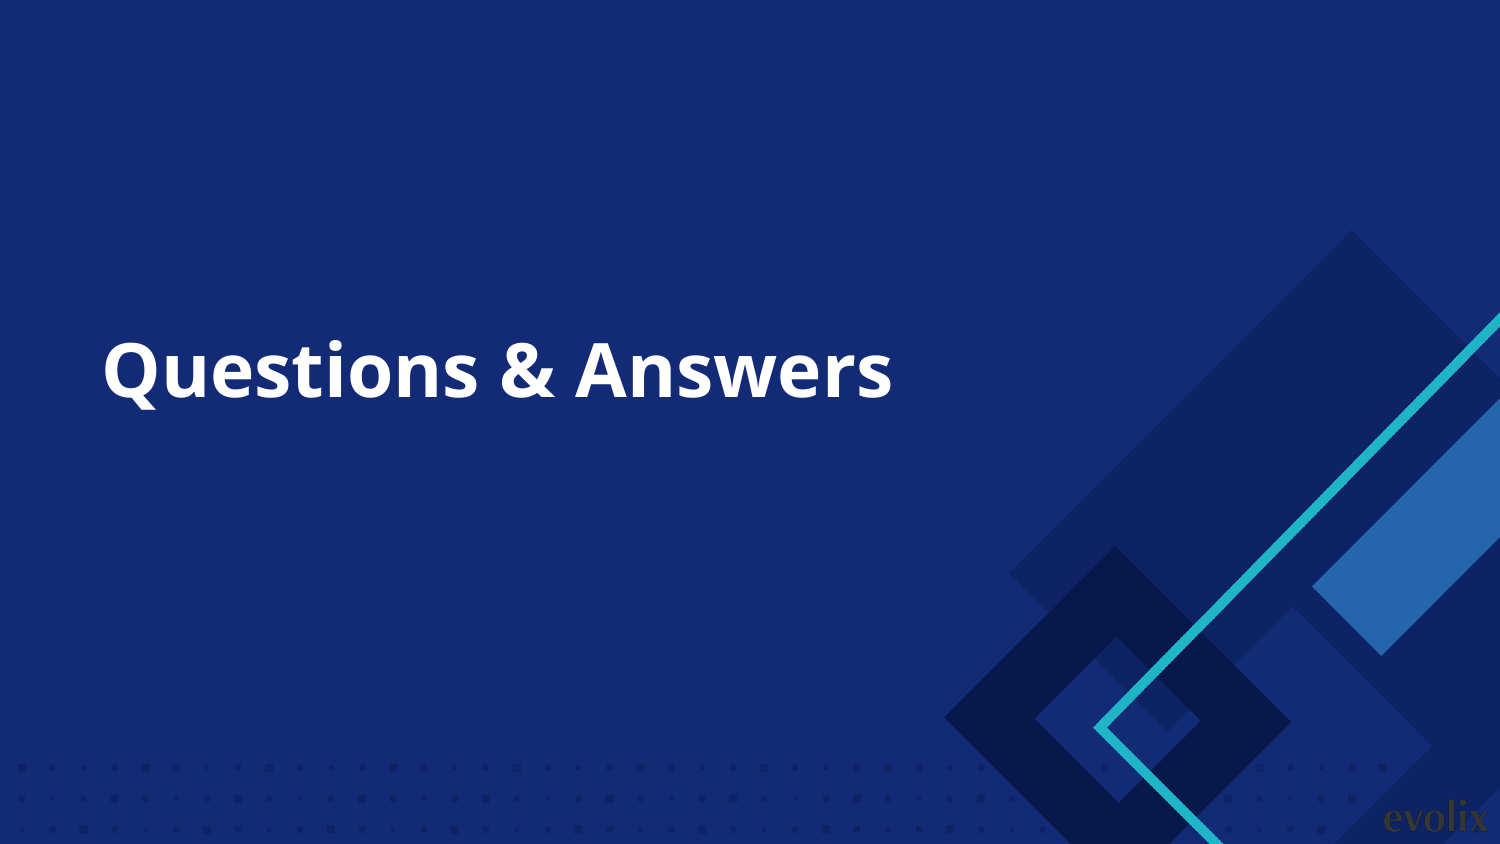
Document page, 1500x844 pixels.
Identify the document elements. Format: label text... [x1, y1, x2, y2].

title Questions & Answers [86, 307, 1041, 491]
picture [0, 0, 1500, 844]
